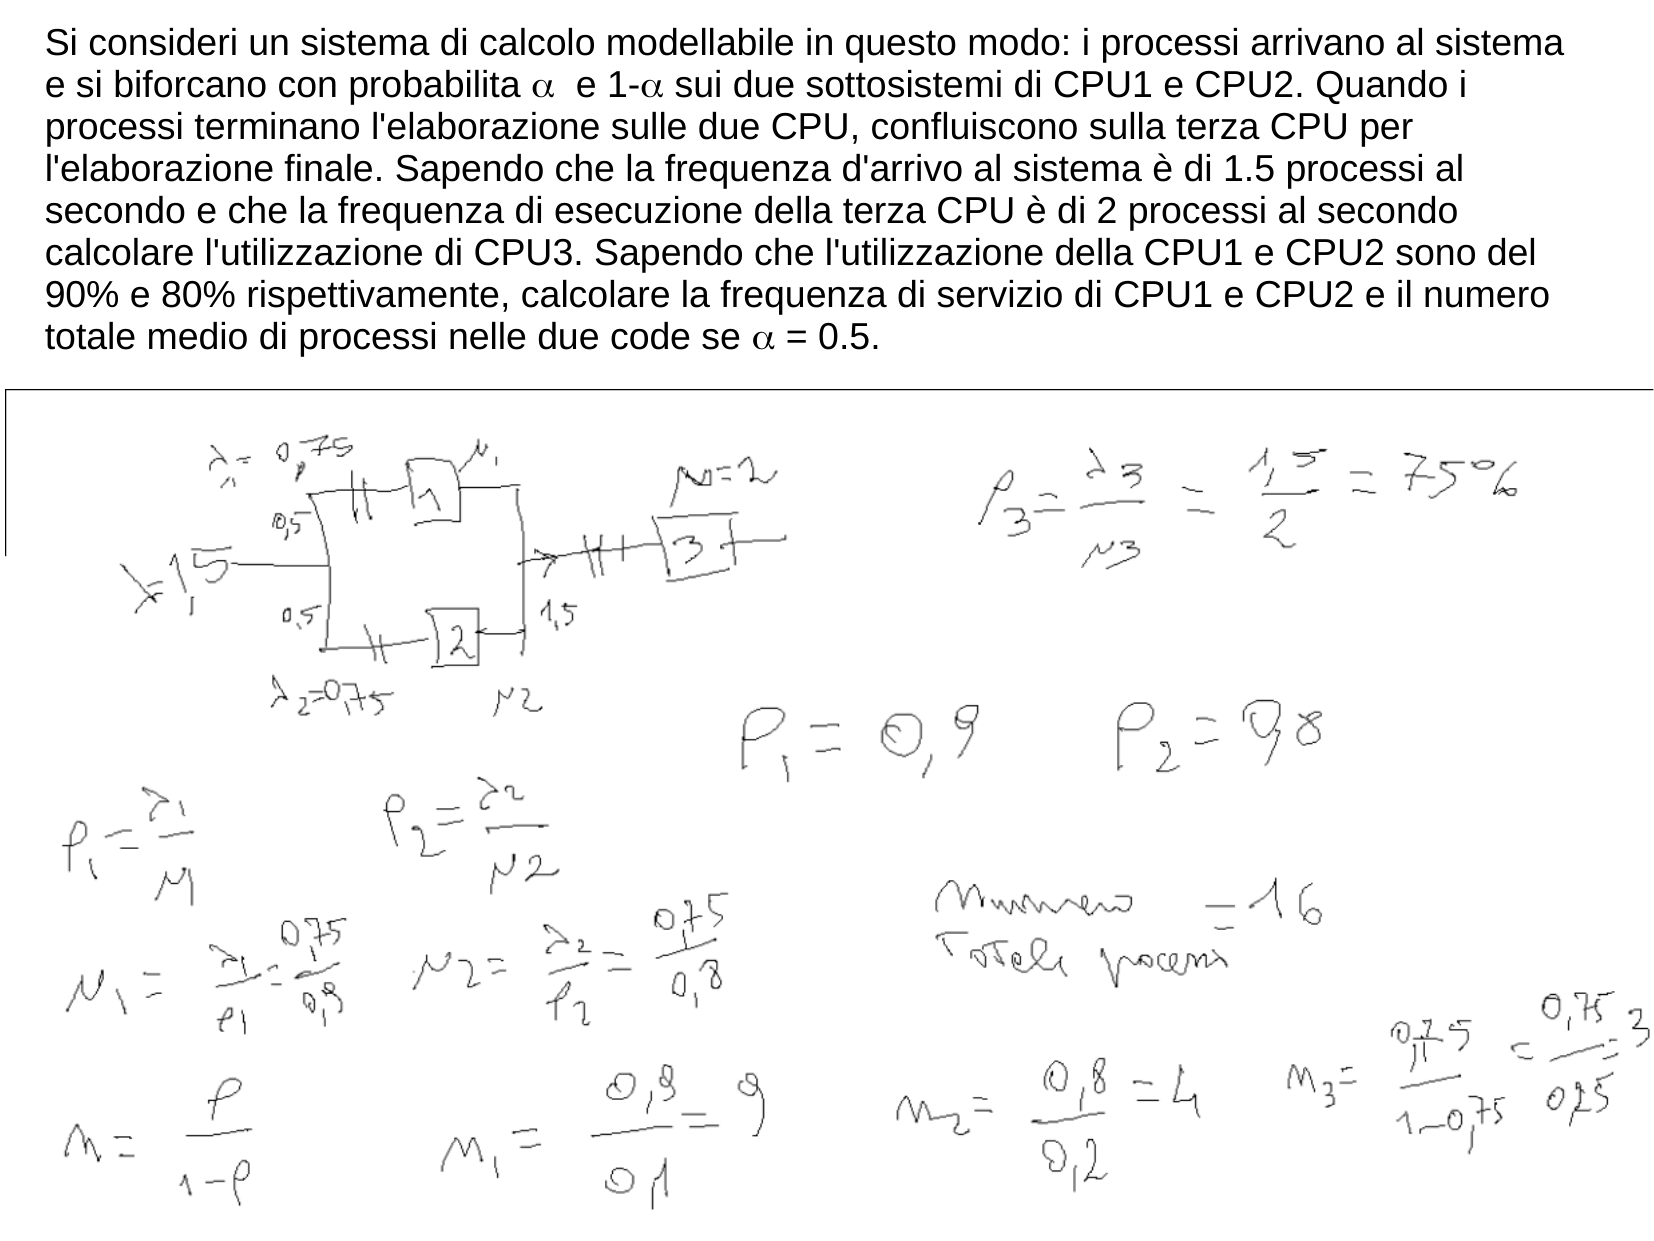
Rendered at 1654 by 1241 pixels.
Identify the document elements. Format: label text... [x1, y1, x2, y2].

text_box Si consideri un sistema di calcolo modellabile in questo modo: i processi arrivano al sistema e si biforcano con probabilita a e 1-a sui due sottosistemi di CPU1 e CPU2. Quando i processi terminano l'elaborazione sulle due CPU, confluiscono sulla terza CPU per l'elaborazione finale. Sapendo che la frequenza d'arrivo al sistema è di 1.5 processi al secondo e che la frequenza di esecuzione della terza CPU è di 2 processi al secondo calcolare l'utilizzazione di CPU3. Sapendo che l'utilizzazione della CPU1 e CPU2 sono del 90% e 80% rispettivamente, calcolare la frequenza di servizio di CPU1 e CPU2 e il numero totale medio di processi nelle due code se a = 0.5. [30, 14, 1606, 374]
picture [5, 389, 1654, 1241]
